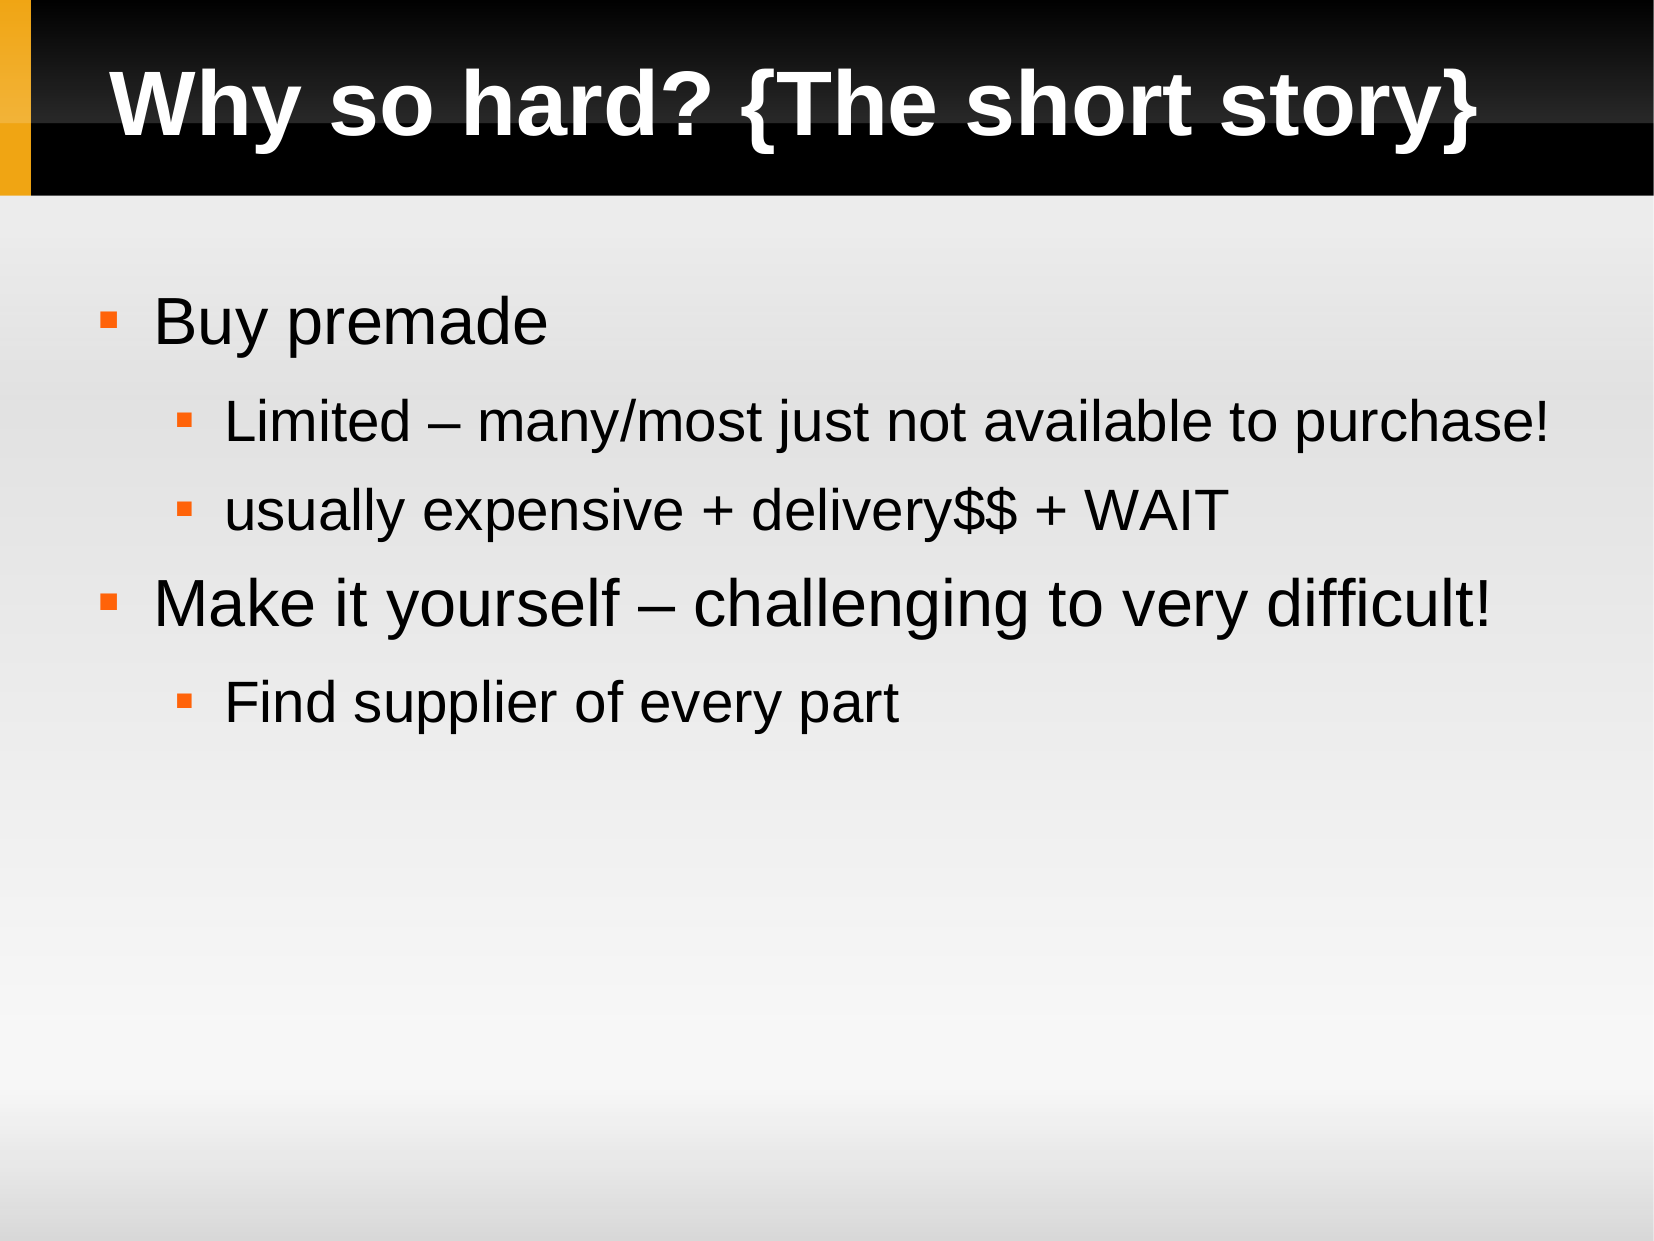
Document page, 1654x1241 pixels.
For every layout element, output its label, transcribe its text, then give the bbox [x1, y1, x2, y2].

picture [0, 0, 1654, 1241]
title Why so hard? {The short story} [76, 0, 1565, 208]
list Buy premade Limited – many/most just not available to purchase! usually expensive + delivery$$ + WAIT Make it yourself – challenging to very difficult! Find supplier of every part [82, 284, 1571, 1103]
